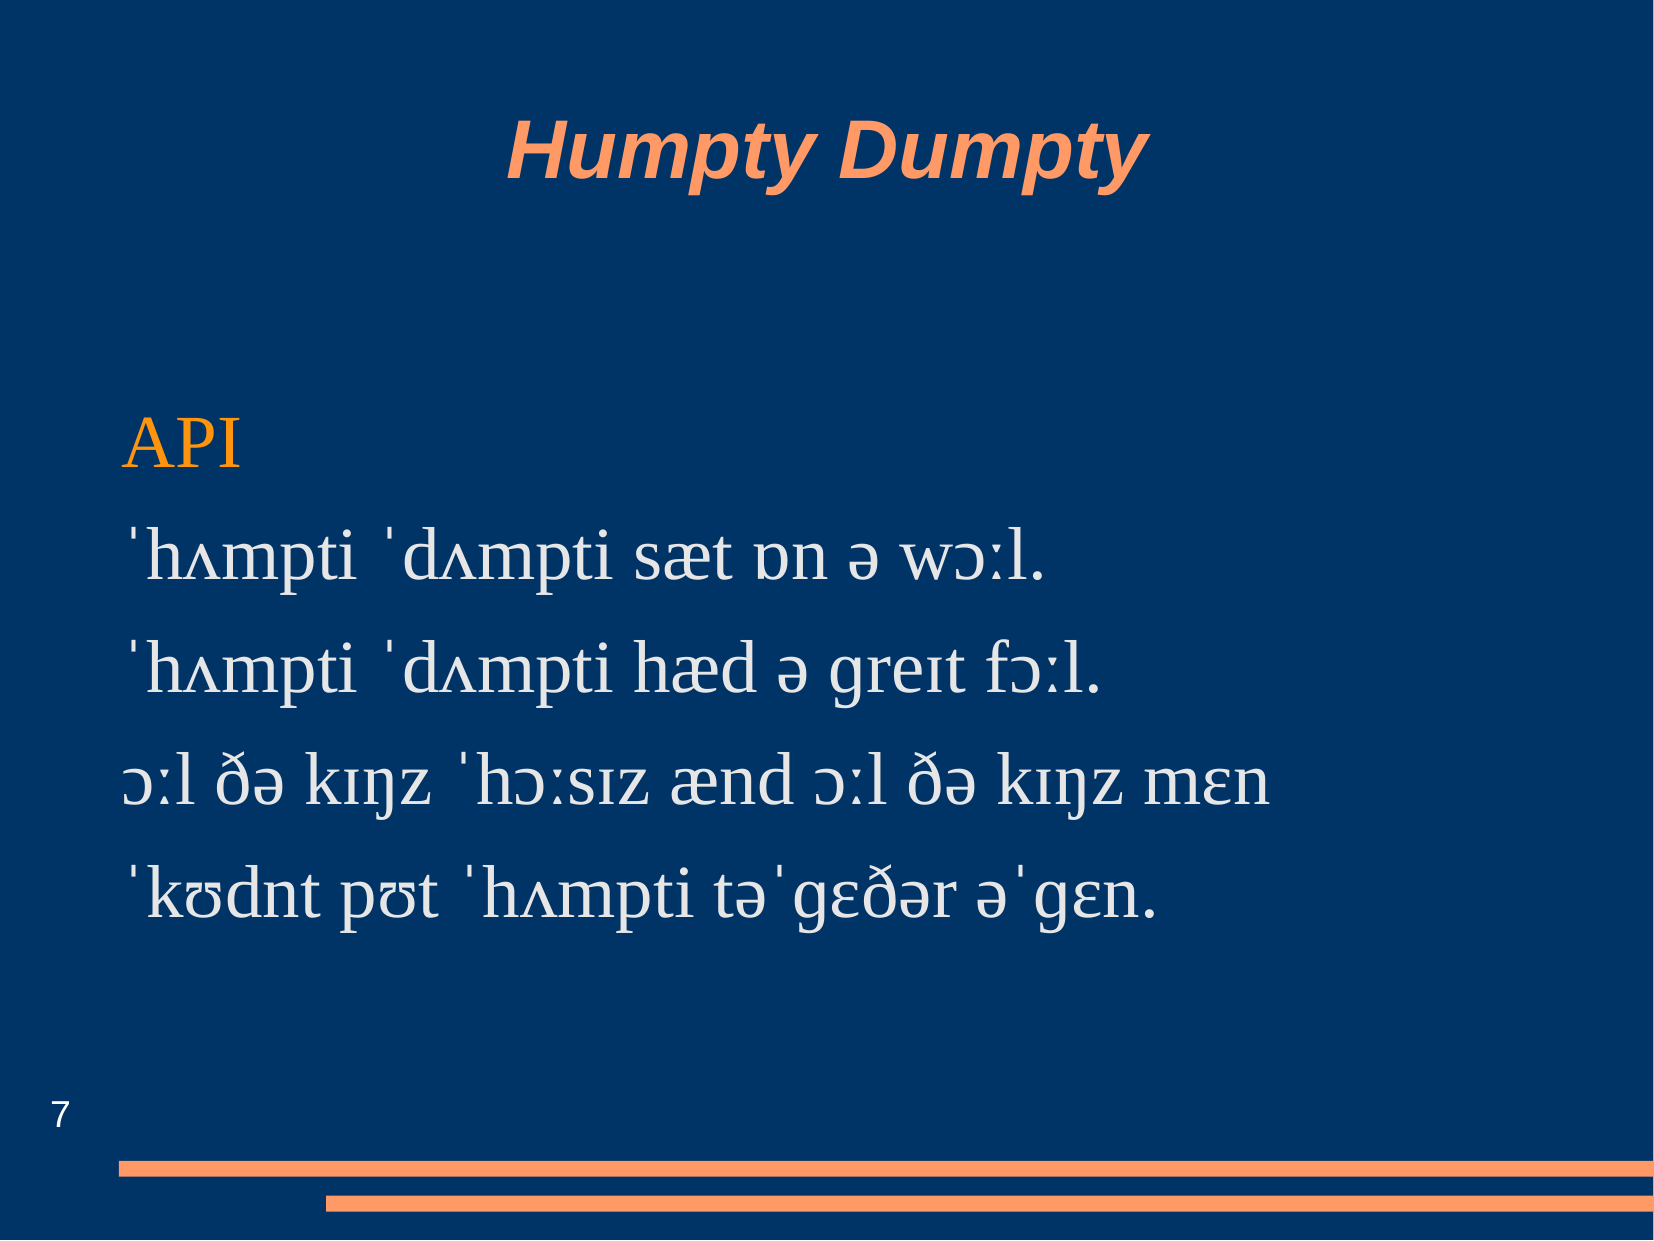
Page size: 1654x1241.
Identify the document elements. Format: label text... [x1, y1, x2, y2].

list API ˈhʌmpti ˈdʌmpti sæt ɒn ə wɔːl. ˈhʌmpti ˈdʌmpti hæd ə ɡreɪt fɔːl. ɔːl ðə kɪŋz ˈhɔːsɪz ænd ɔːl ðə kɪŋz mɛn ˈkʊdnt pʊt ˈhʌmpti təˈɡɛðər əˈɡɛn. [121, 400, 1561, 1054]
title Humpty Dumpty [121, 46, 1534, 254]
